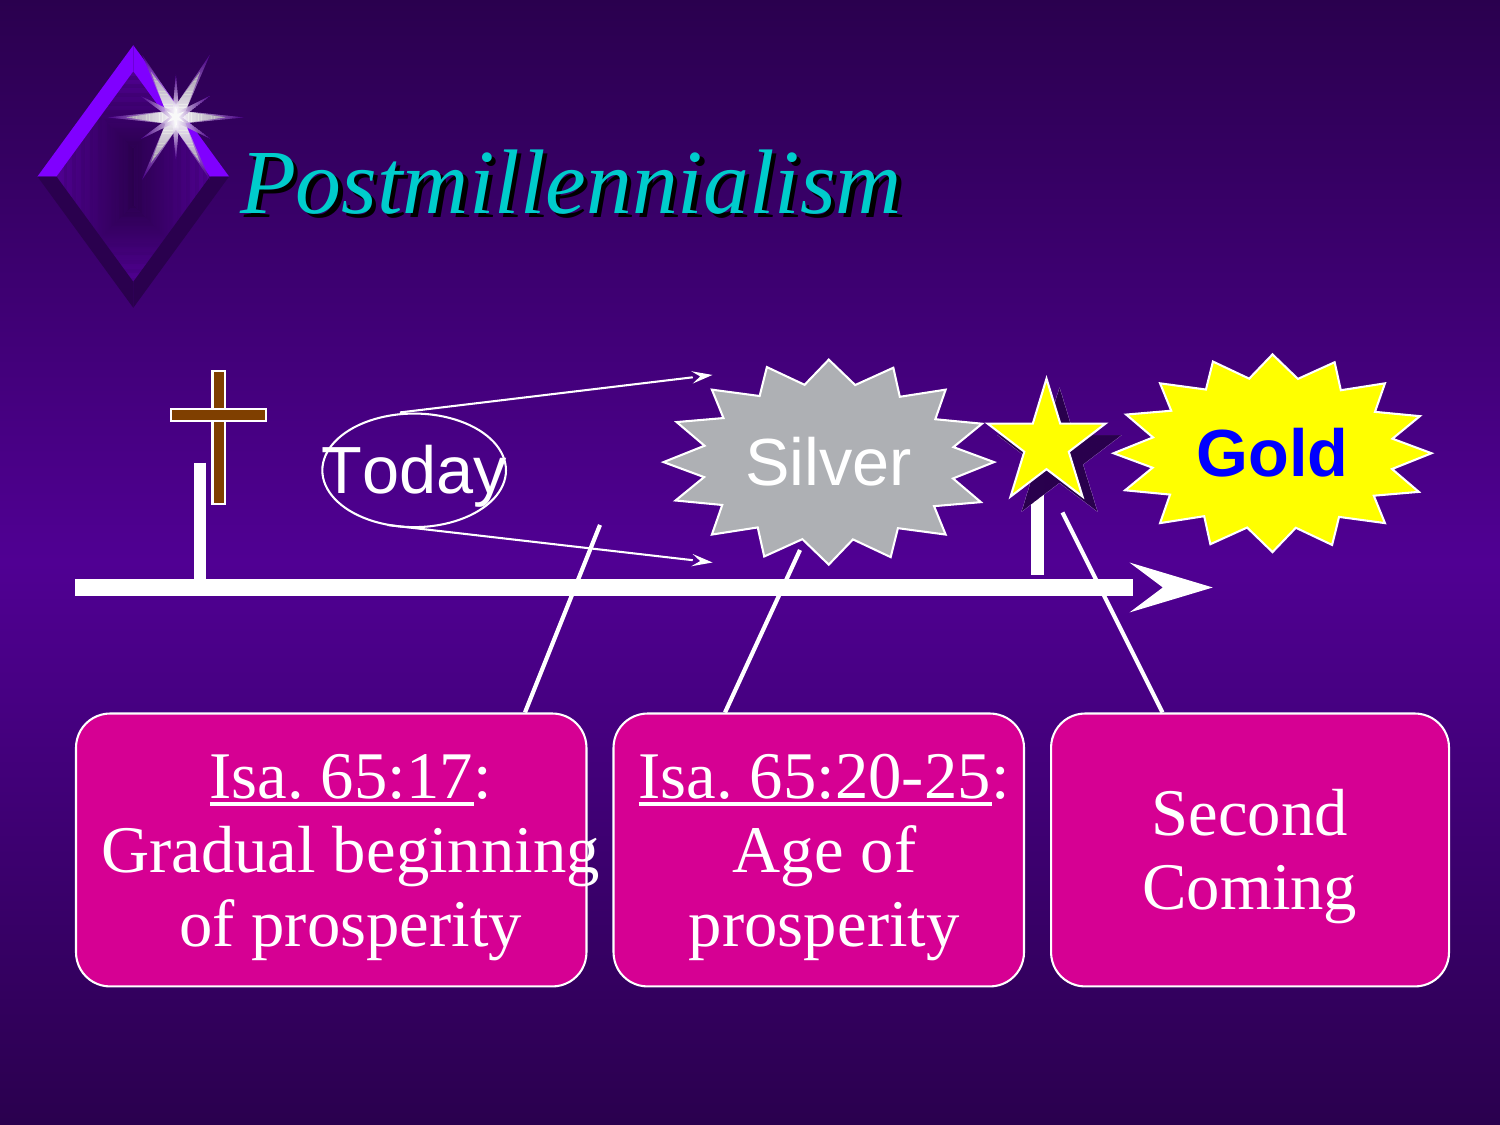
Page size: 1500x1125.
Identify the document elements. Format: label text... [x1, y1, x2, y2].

text_box [171, 371, 267, 504]
text_box Isa. 65:17: Gradual beginning of prosperity [76, 713, 587, 987]
text_box Silver [663, 359, 995, 565]
text_box Second Coming [1051, 713, 1450, 987]
text_box Isa. 65:20-25: Age of prosperity [613, 713, 1025, 987]
title Postmillennialism [224, 78, 1388, 288]
text_box Gold [1113, 354, 1432, 553]
text_box Today [322, 413, 506, 527]
text_box [987, 378, 1106, 497]
